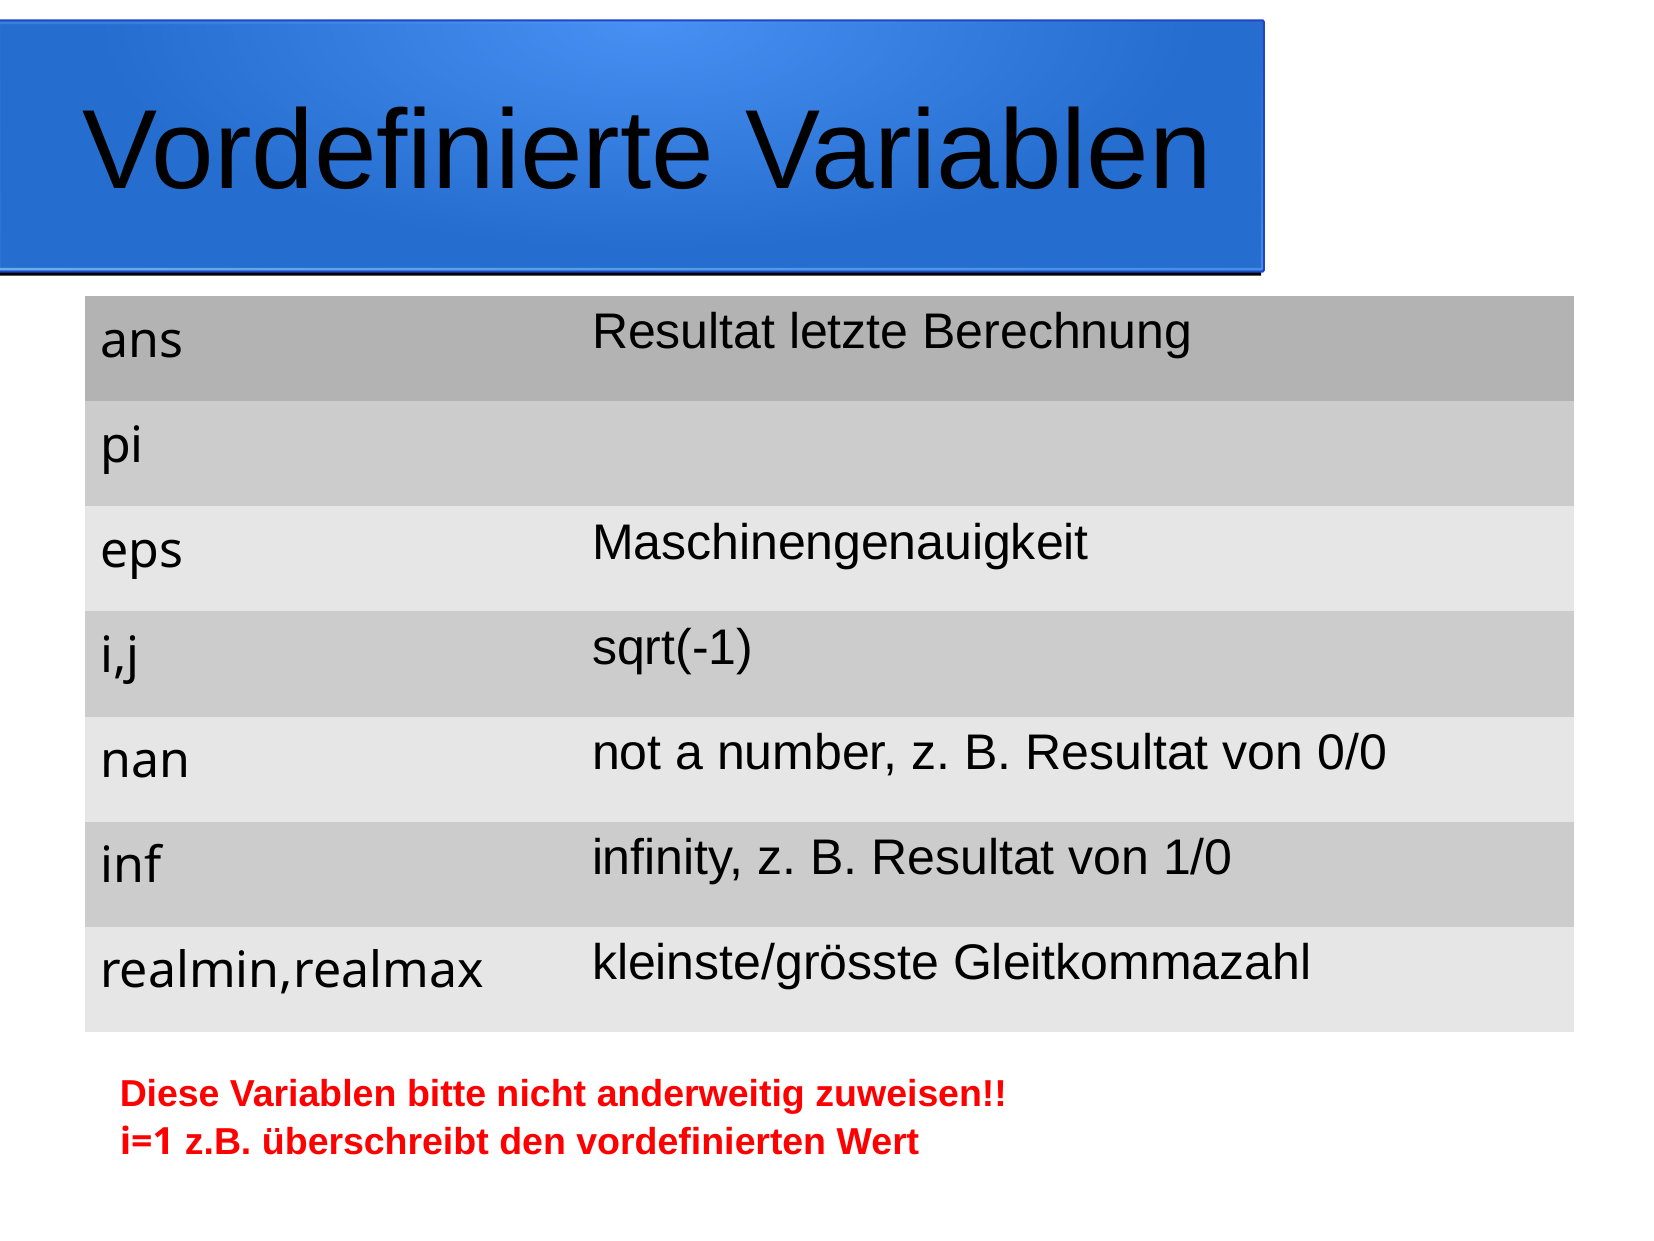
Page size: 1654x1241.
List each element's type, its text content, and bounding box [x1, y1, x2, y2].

table_cell Maschinengenauigkeit [577, 506, 1574, 611]
table_cell sqrt(-1) [577, 611, 1574, 717]
table_header Resultat letzte Berechnung [577, 296, 1574, 401]
table_cell pi [85, 401, 577, 506]
table_cell realmin,realmax [85, 927, 577, 1032]
table_cell kleinste/grösste Gleitkommazahl [577, 927, 1574, 1032]
table_cell i,j [85, 611, 577, 717]
table_cell eps [85, 506, 577, 611]
table_cell infinity, z. B. Resultat von 1/0 [577, 822, 1574, 927]
text_box Diese Variablen bitte nicht anderweitig zuweisen!! i=1 z.B. überschreibt den vordefinierten Wert [105, 1065, 1561, 1172]
table_header ans [85, 296, 577, 401]
title Vordefinierte Variablen [82, 47, 1235, 252]
table_cell not a number, z. B. Resultat von 0/0 [577, 717, 1574, 822]
table_cell inf [85, 822, 577, 927]
table_cell [577, 401, 1574, 506]
table_cell nan [85, 717, 577, 822]
